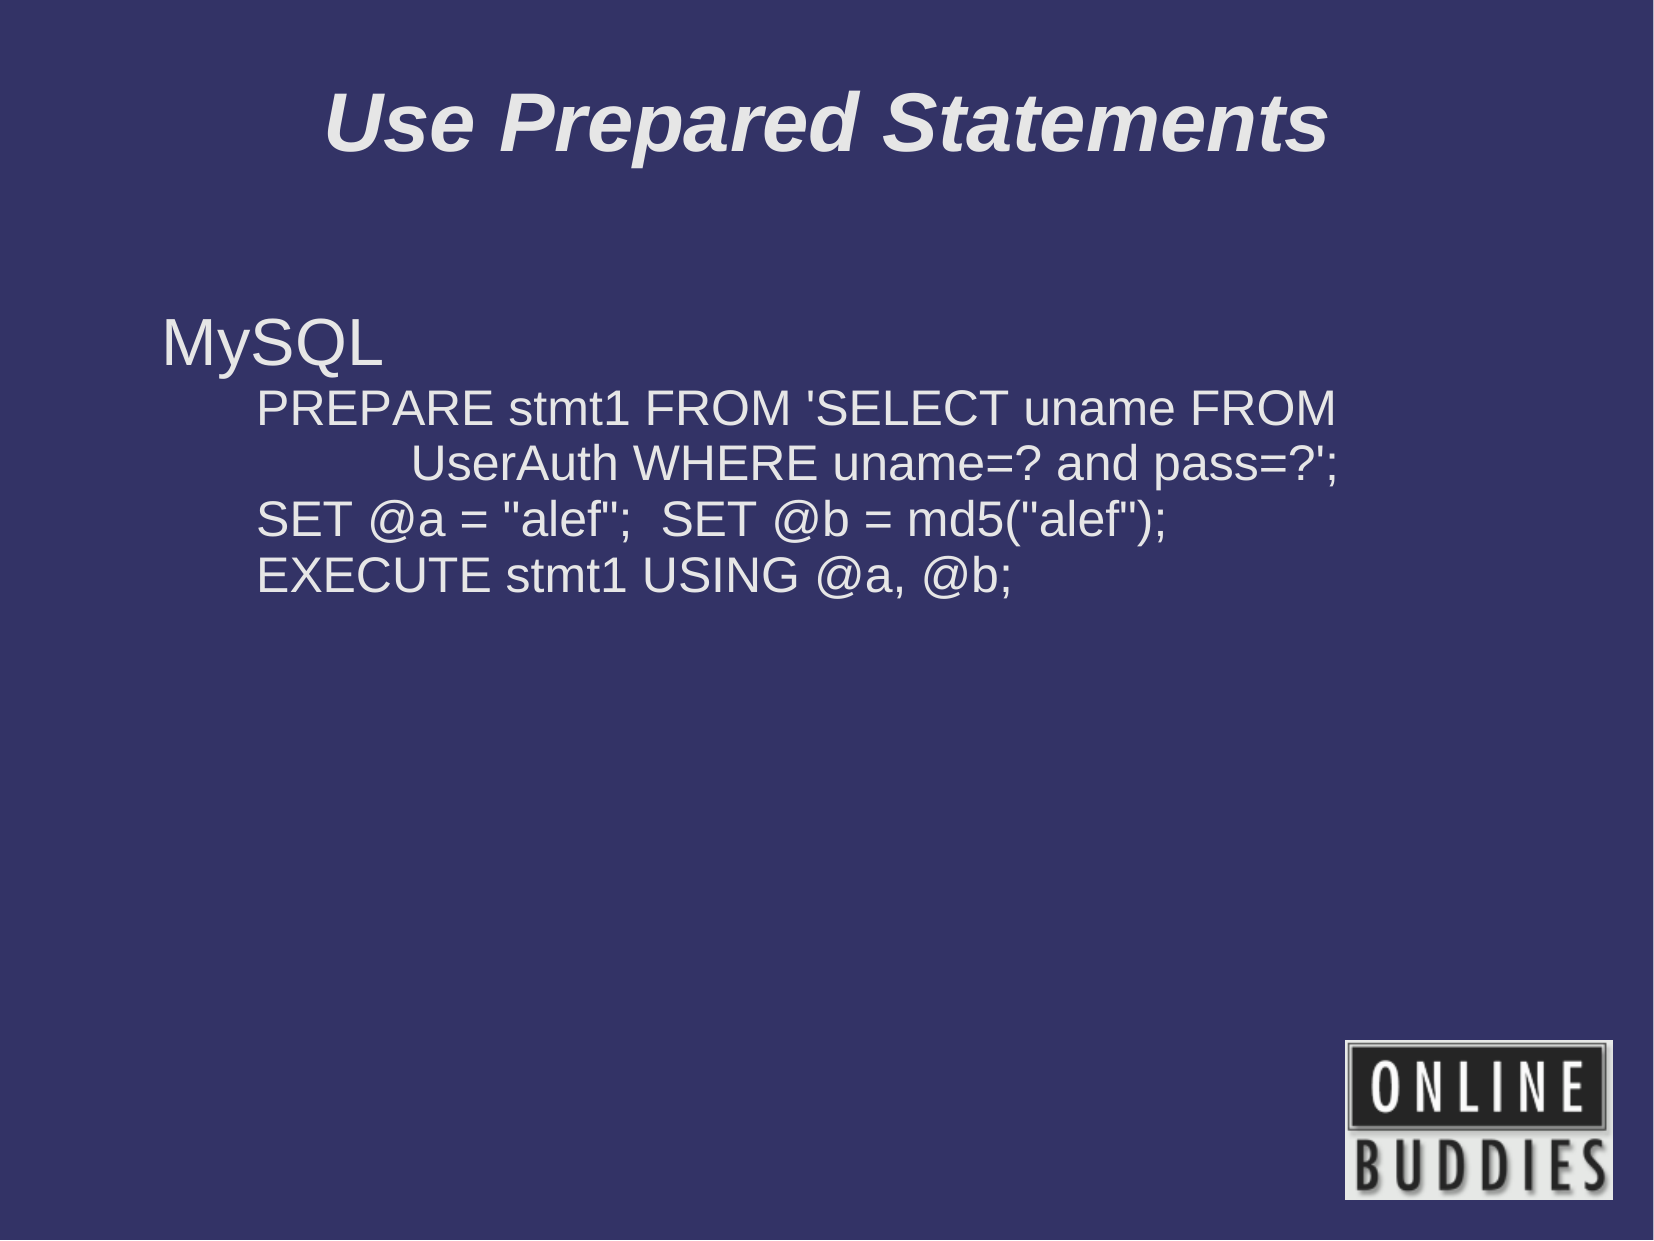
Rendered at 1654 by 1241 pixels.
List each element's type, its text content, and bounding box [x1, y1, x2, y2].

picture [1345, 1040, 1613, 1200]
list MySQL PREPARE stmt1 FROM 'SELECT uname FROM UserAuth WHERE uname=? and pass=?'; SET @a = "alef"; SET @b = md5("alef"); EXECUTE stmt1 USING @a, @b; [150, 230, 1541, 901]
title Use Prepared Statements [121, 19, 1534, 227]
